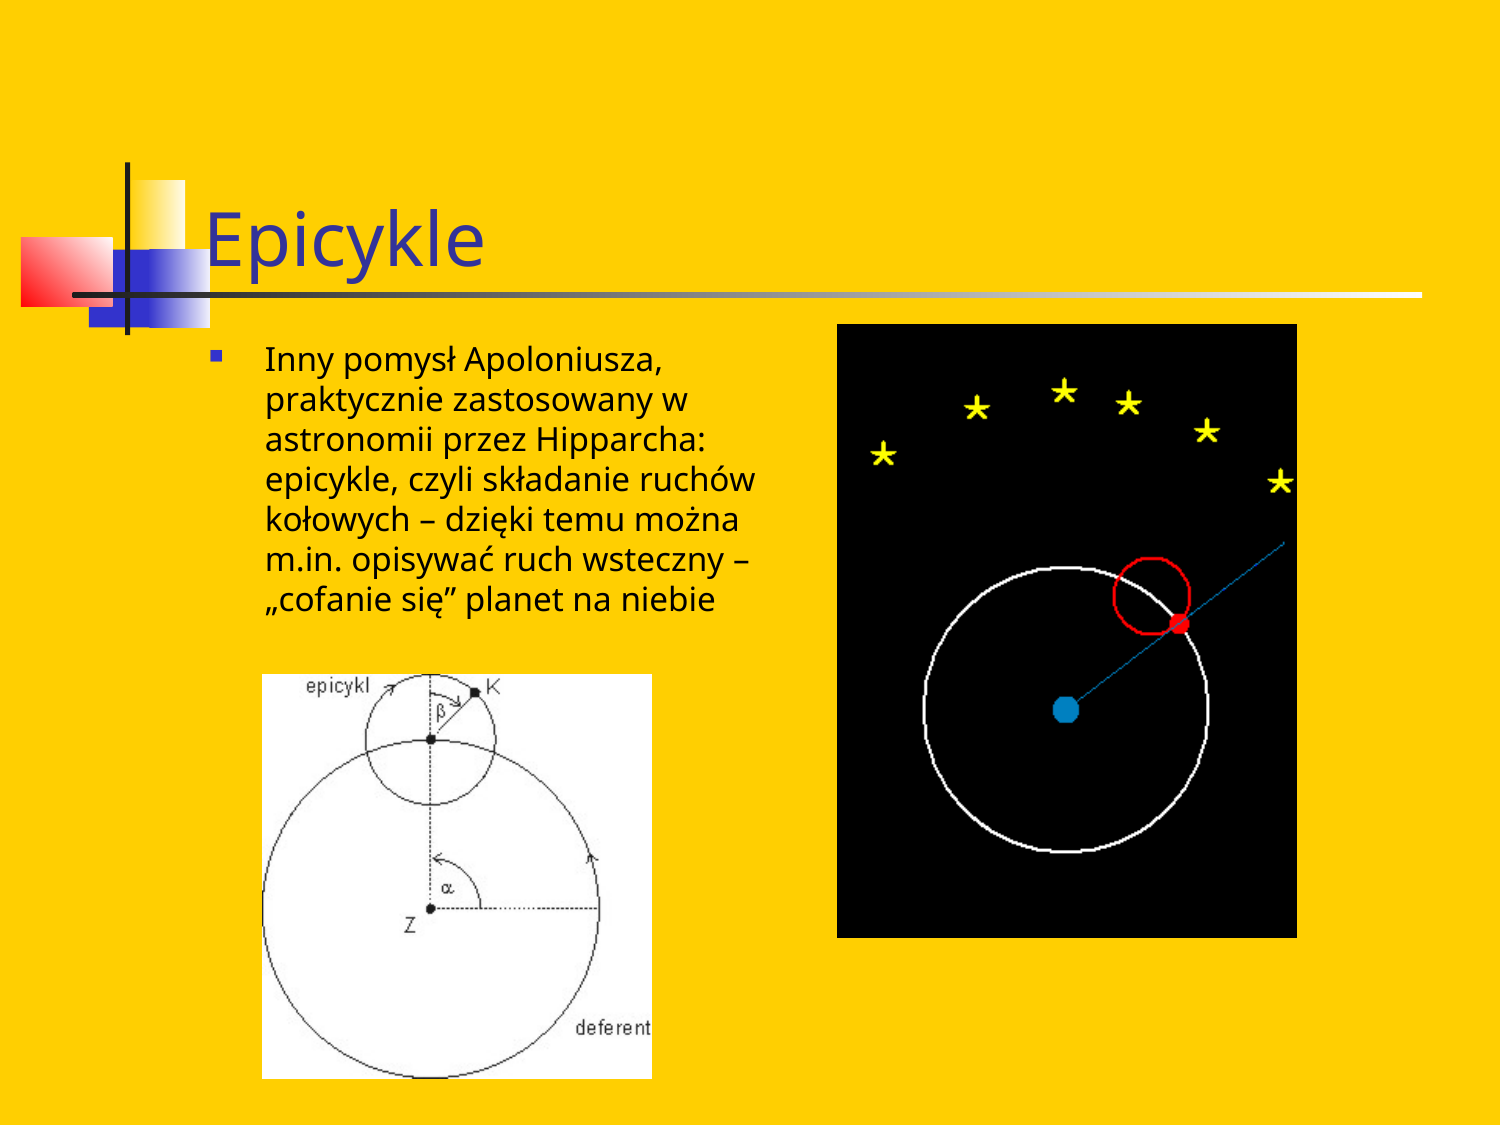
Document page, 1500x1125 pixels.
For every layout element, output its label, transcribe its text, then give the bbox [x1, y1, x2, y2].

title Epicykle [188, 101, 1468, 289]
list Inny pomysł Apoloniusza, praktycznie zastosowany w astronomii przez Hipparcha: epicykle, czyli składanie ruchów kołowych – dzięki temu można m.in. opisywać ruch wsteczny – „cofanie się” planet na niebie [193, 331, 820, 1007]
picture [837, 324, 1297, 938]
picture [262, 674, 652, 1079]
